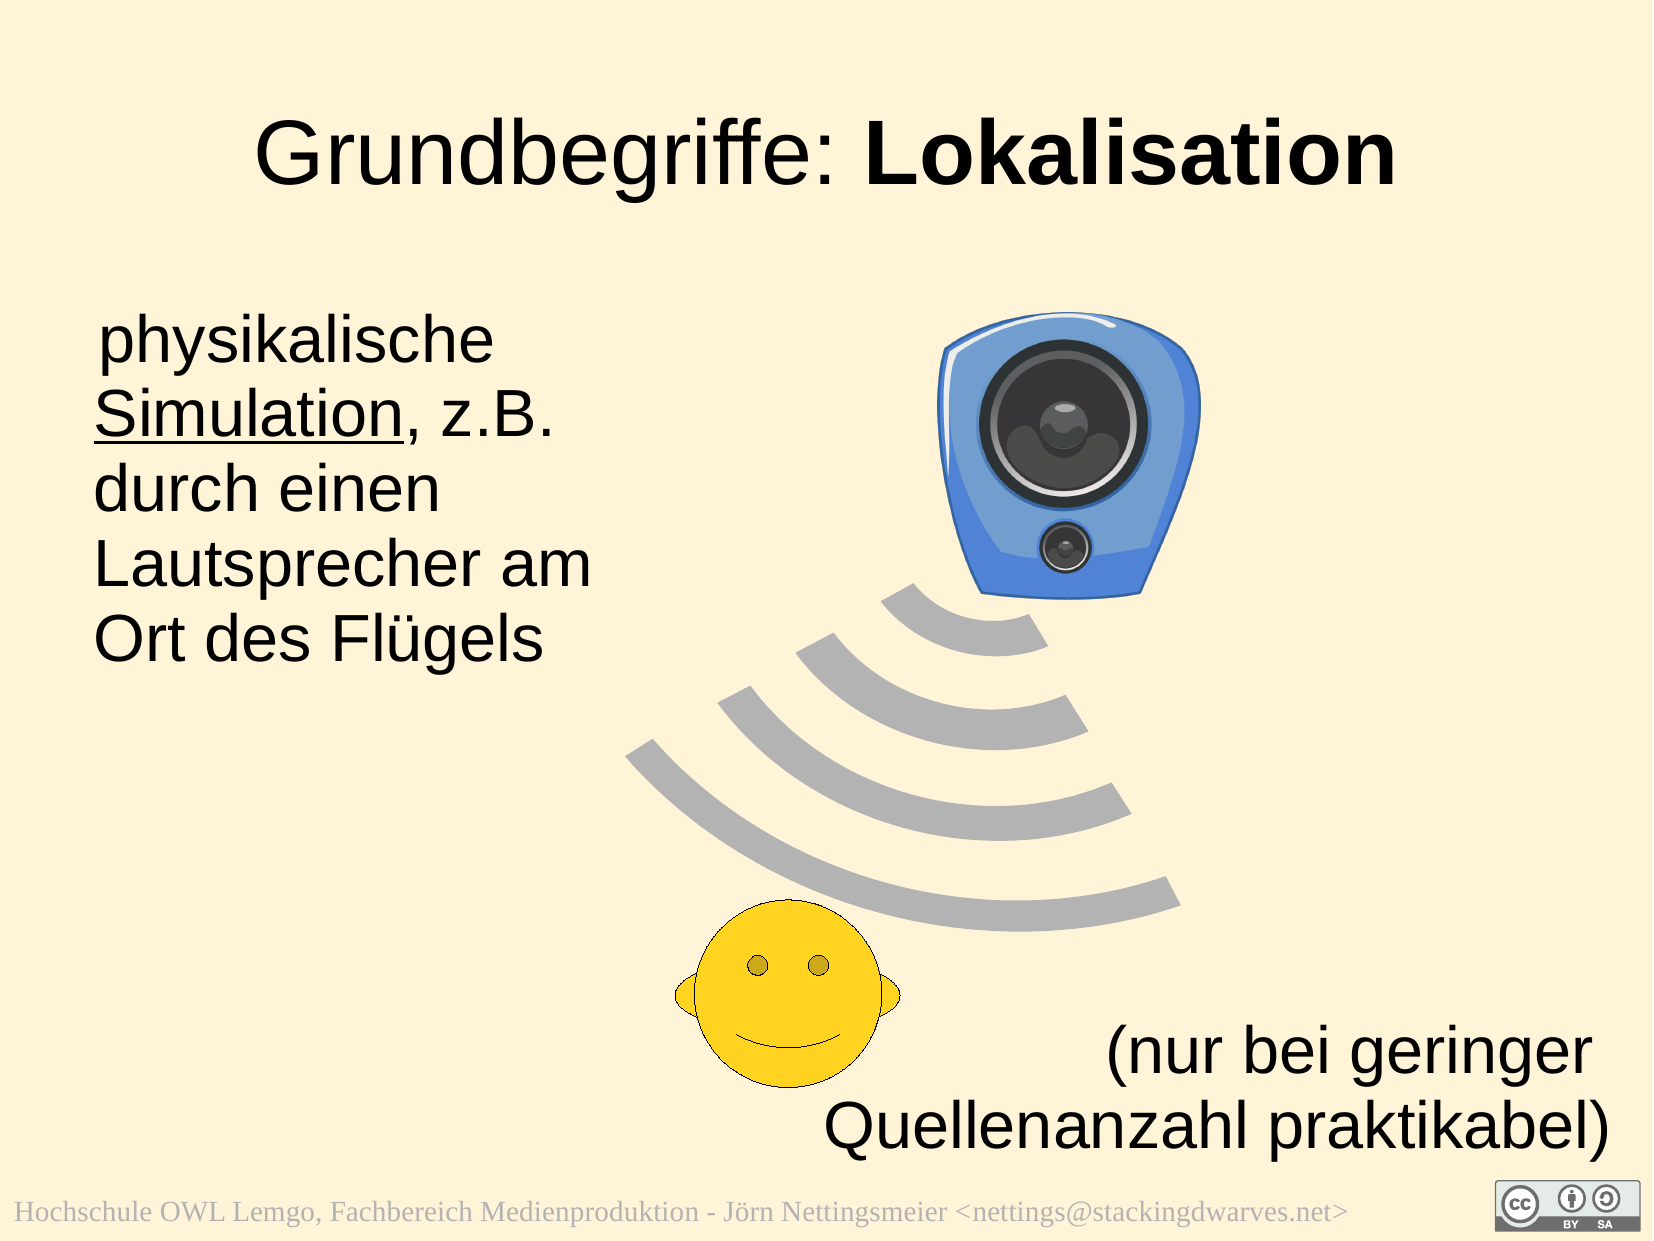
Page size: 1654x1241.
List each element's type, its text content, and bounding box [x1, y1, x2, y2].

text_box [880, 583, 1049, 657]
subtitle physikalische Simulation, z.B. durch einen Lautsprecher am Ort des Flügels [75, 301, 638, 751]
text_box [675, 899, 900, 1080]
text_box (nur bei geringer Quellenanzahl praktikabel) [750, 994, 1613, 1182]
title Grundbegriffe: Lokalisation [82, 49, 1571, 257]
text_box [795, 632, 1089, 751]
picture [937, 312, 1201, 601]
text_box [624, 738, 1181, 932]
text_box [717, 685, 1132, 841]
